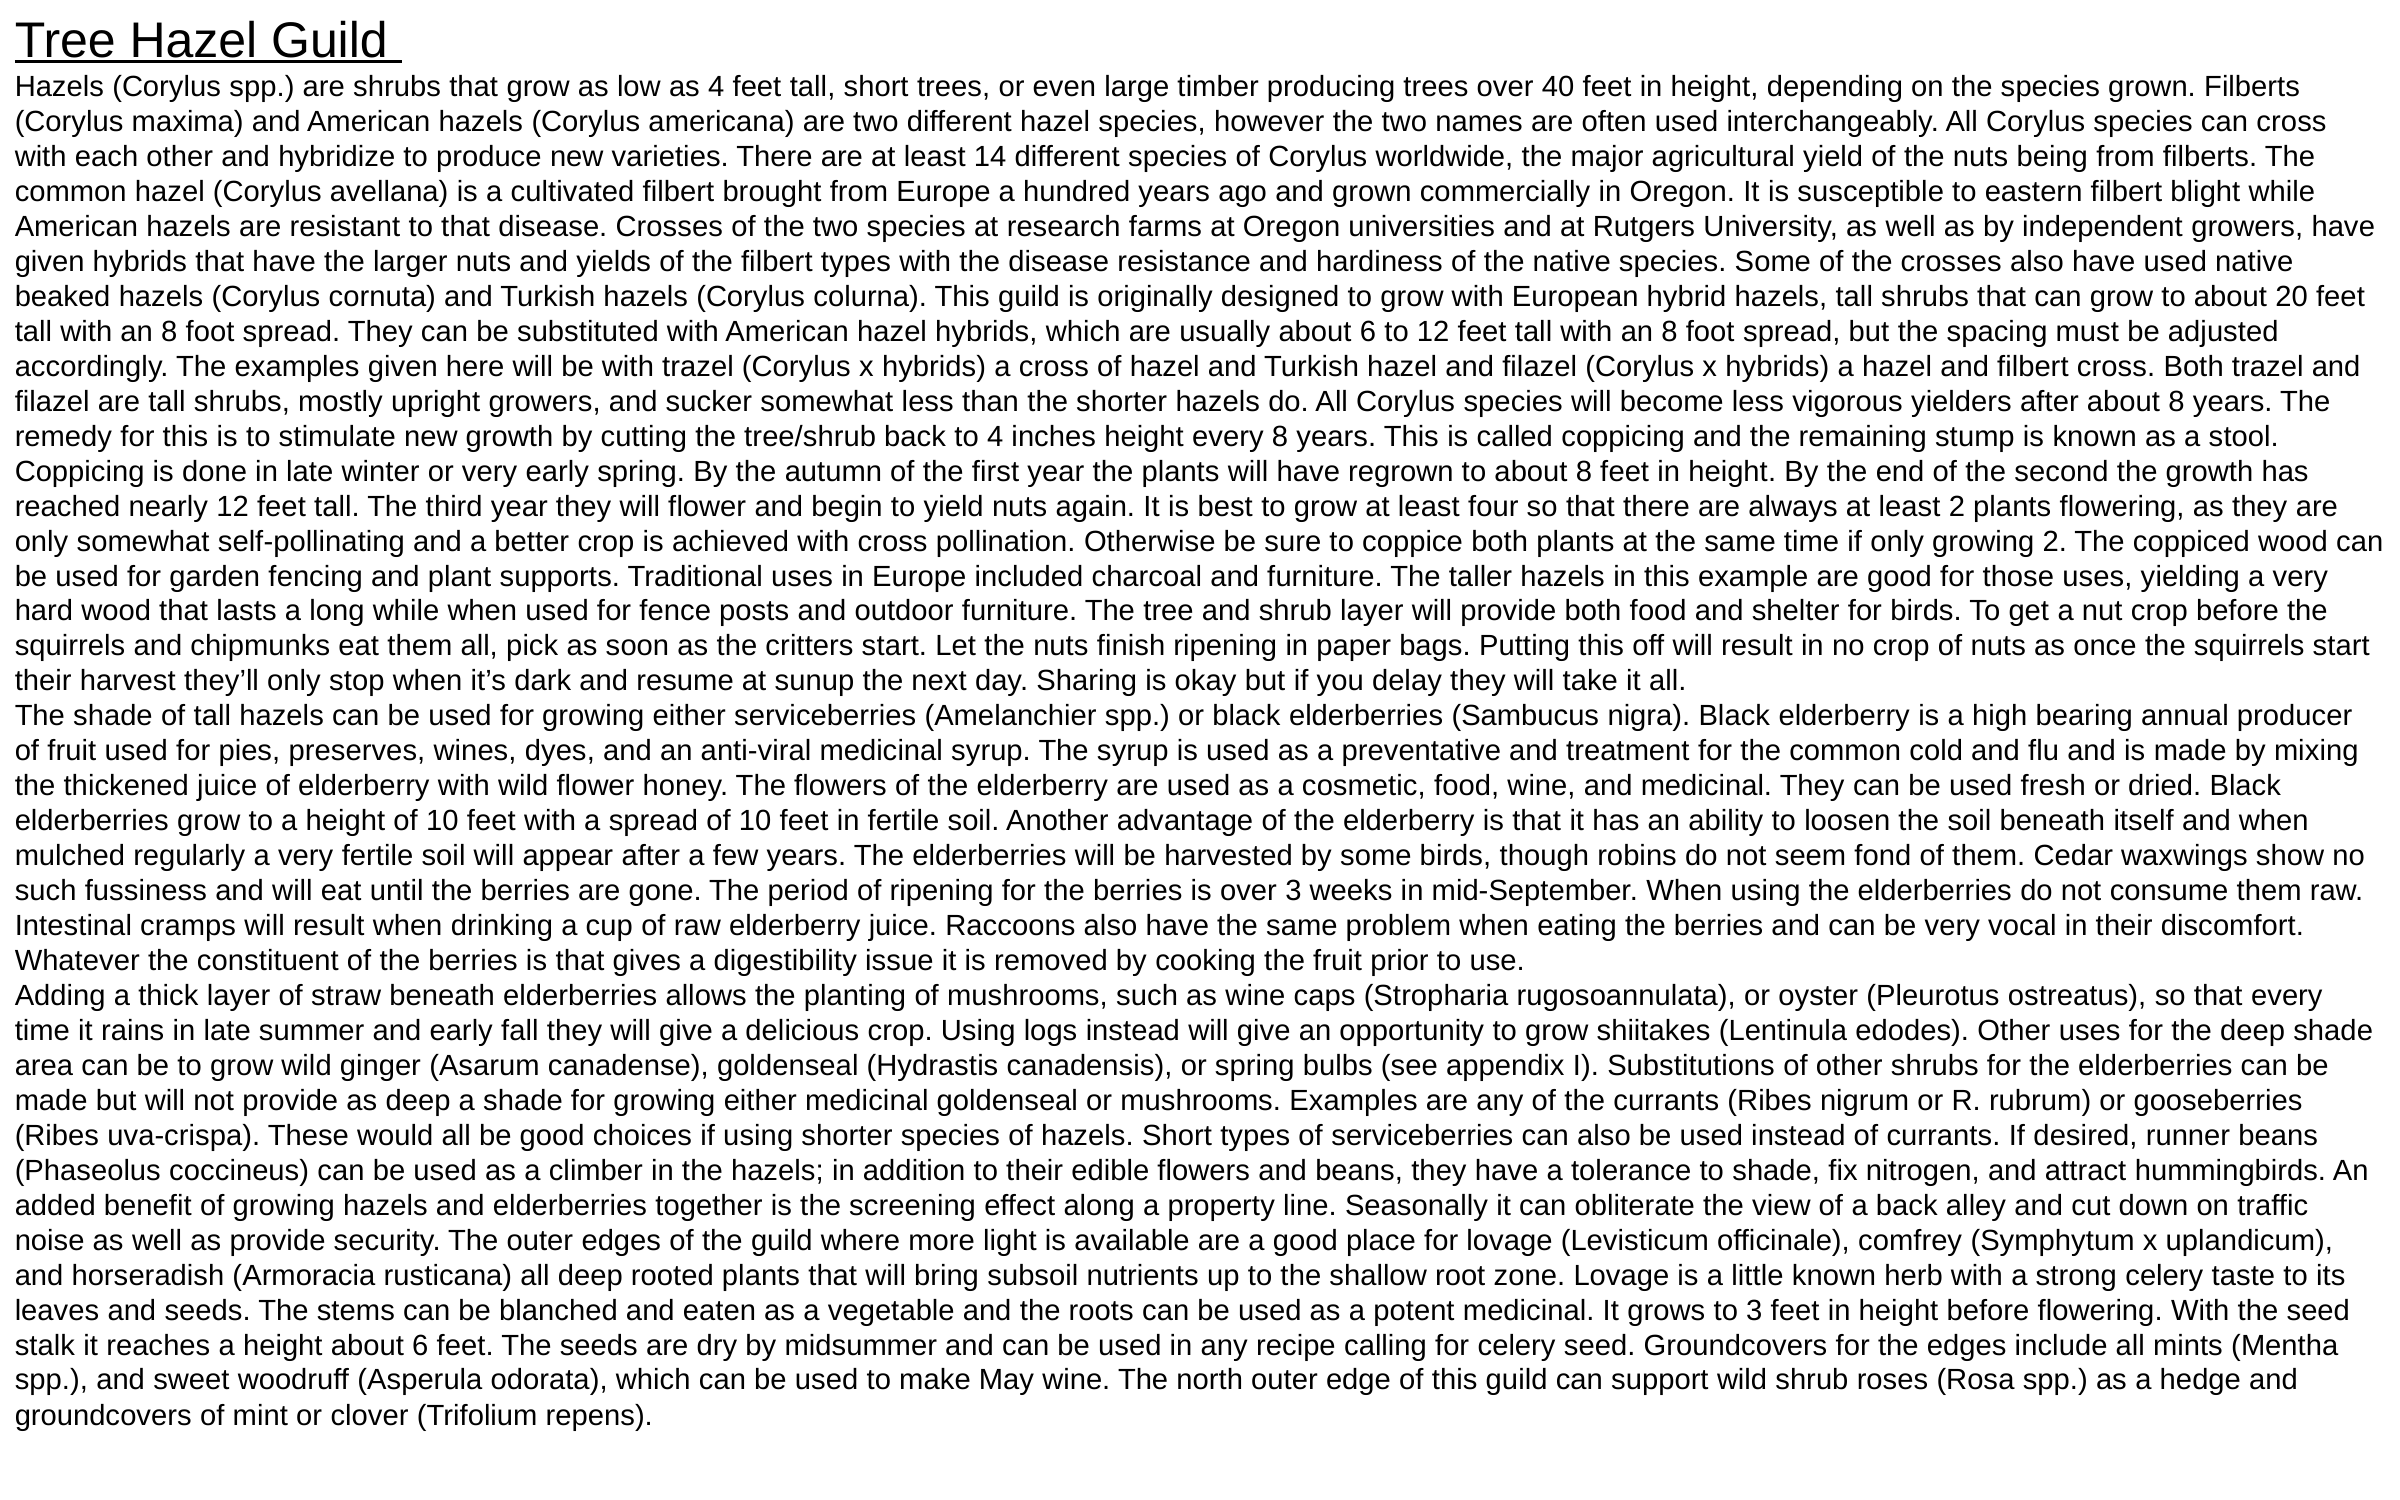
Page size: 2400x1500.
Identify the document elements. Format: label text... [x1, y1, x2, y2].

text_box Tree Hazel Guild Hazels (Corylus spp.) are shrubs that grow as low as 4 feet tall, short trees, or even large timber producing trees over 40 feet in height, depending on the species grown. Filberts (Corylus maxima) and American hazels (Corylus americana) are two different hazel species, however the two names are often used interchangeably. All Corylus species can cross with each other and hybridize to produce new varieties. There are at least 14 different species of Corylus worldwide, the major agricultural yield of the nuts being from filberts. The common hazel (Corylus avellana) is a cultivated filbert brought from Europe a hundred years ago and grown commercially in Oregon. It is susceptible to eastern filbert blight while American hazels are resistant to that disease. Crosses of the two species at research farms at Oregon universities and at Rutgers University, as well as by independent growers, have given hybrids that have the larger nuts and yields of the filbert types with the disease resistance and hardiness of the native species. Some of the crosses also have used native beaked hazels (Corylus cornuta) and Turkish hazels (Corylus colurna). This guild is originally designed to grow with European hybrid hazels, tall shrubs that can grow to about 20 feet tall with an 8 foot spread. They can be substituted with American hazel hybrids, which are usually about 6 to 12 feet tall with an 8 foot spread, but the spacing must be adjusted accordingly. The examples given here will be with trazel (Corylus x hybrids) a cross of hazel and Turkish hazel and filazel (Corylus x hybrids) a hazel and filbert cross. Both trazel and filazel are tall shrubs, mostly upright growers, and sucker somewhat less than the shorter hazels do. All Corylus species will become less vigorous yielders after about 8 years. The remedy for this is to stimulate new growth by cutting the tree/shrub back to 4 inches height every 8 years. This is called coppicing and the remaining stump is known as a stool. Coppicing is done in late winter or very early spring. By the autumn of the first year the plants will have regrown to about 8 feet in height. By the end of the second the growth has reached nearly 12 feet tall. The third year they will flower and begin to yield nuts again. It is best to grow at least four so that there are always at least 2 plants flowering, as they are only somewhat self-pollinating and a better crop is achieved with cross pollination. Otherwise be sure to coppice both plants at the same time if only growing 2. The coppiced wood can be used for garden fencing and plant supports. Traditional uses in Europe included charcoal and furniture. The taller hazels in this example are good for those uses, yielding a very hard wood that lasts a long while when used for fence posts and outdoor furniture. The tree and shrub layer will provide both food and shelter for birds. To get a nut crop before the squirrels and chipmunks eat them all, pick as soon as the critters start. Let the nuts finish ripening in paper bags. Putting this off will result in no crop of nuts as once the squirrels start their harvest they’ll only stop when it’s dark and resume at sunup the next day. Sharing is okay but if you delay they will take it all. The shade of tall hazels can be used for growing either serviceberries (Amelanchier spp.) or black elderberries (Sambucus nigra). Black elderberry is a high bearing annual producer of fruit used for pies, preserves, wines, dyes, and an anti-viral medicinal syrup. The syrup is used as a preventative and treatment for the common cold and flu and is made by mixing the thickened juice of elderberry with wild flower honey. The flowers of the elderberry are used as a cosmetic, food, wine, and medicinal. They can be used fresh or dried. Black elderberries grow to a height of 10 feet with a spread of 10 feet in fertile soil. Another advantage of the elderberry is that it has an ability to loosen the soil beneath itself and when mulched regularly a very fertile soil will appear after a few years. The elderberries will be harvested by some birds, though robins do not seem fond of them. Cedar waxwings show no such fussiness and will eat until the berries are gone. The period of ripening for the berries is over 3 weeks in mid-September. When using the elderberries do not consume them raw. Intestinal cramps will result when drinking a cup of raw elderberry juice. Raccoons also have the same problem when eating the berries and can be very vocal in their discomfort. Whatever the constituent of the berries is that gives a digestibility issue it is removed by cooking the fruit prior to use. Adding a thick layer of straw beneath elderberries allows the planting of mushrooms, such as wine caps (Stropharia rugosoannulata), or oyster (Pleurotus ostreatus), so that every time it rains in late summer and early fall they will give a delicious crop. Using logs instead will give an opportunity to grow shiitakes (Lentinula edodes). Other uses for the deep shade area can be to grow wild ginger (Asarum canadense), goldenseal (Hydrastis canadensis), or spring bulbs (see appendix I). Substitutions of other shrubs for the elderberries can be made but will not provide as deep a shade for growing either medicinal goldenseal or mushrooms. Examples are any of the currants (Ribes nigrum or R. rubrum) or gooseberries (Ribes uva-crispa). These would all be good choices if using shorter species of hazels. Short types of serviceberries can also be used instead of currants. If desired, runner beans (Phaseolus coccineus) can be used as a climber in the hazels; in addition to their edible flowers and beans, they have a tolerance to shade, fix nitrogen, and attract hummingbirds. An added benefit of growing hazels and elderberries together is the screening effect along a property line. Seasonally it can obliterate the view of a back alley and cut down on traffic noise as well as provide security. The outer edges of the guild where more light is available are a good place for lovage (Levisticum officinale), comfrey (Symphytum x uplandicum), and horseradish (Armoracia rusticana) all deep rooted plants that will bring subsoil nutrients up to the shallow root zone. Lovage is a little known herb with a strong celery taste to its leaves and seeds. The stems can be blanched and eaten as a vegetable and the roots can be used as a potent medicinal. It grows to 3 feet in height before flowering. With the seed stalk it reaches a height about 6 feet. The seeds are dry by midsummer and can be used in any recipe calling for celery seed. Groundcovers for the edges include all mints (Mentha spp.), and sweet woodruff (Asperula odorata), which can be used to make May wine. The north outer edge of this guild can support wild shrub roses (Rosa spp.) as a hedge and groundcovers of mint or clover (Trifolium repens). [0, 0, 2400, 1439]
